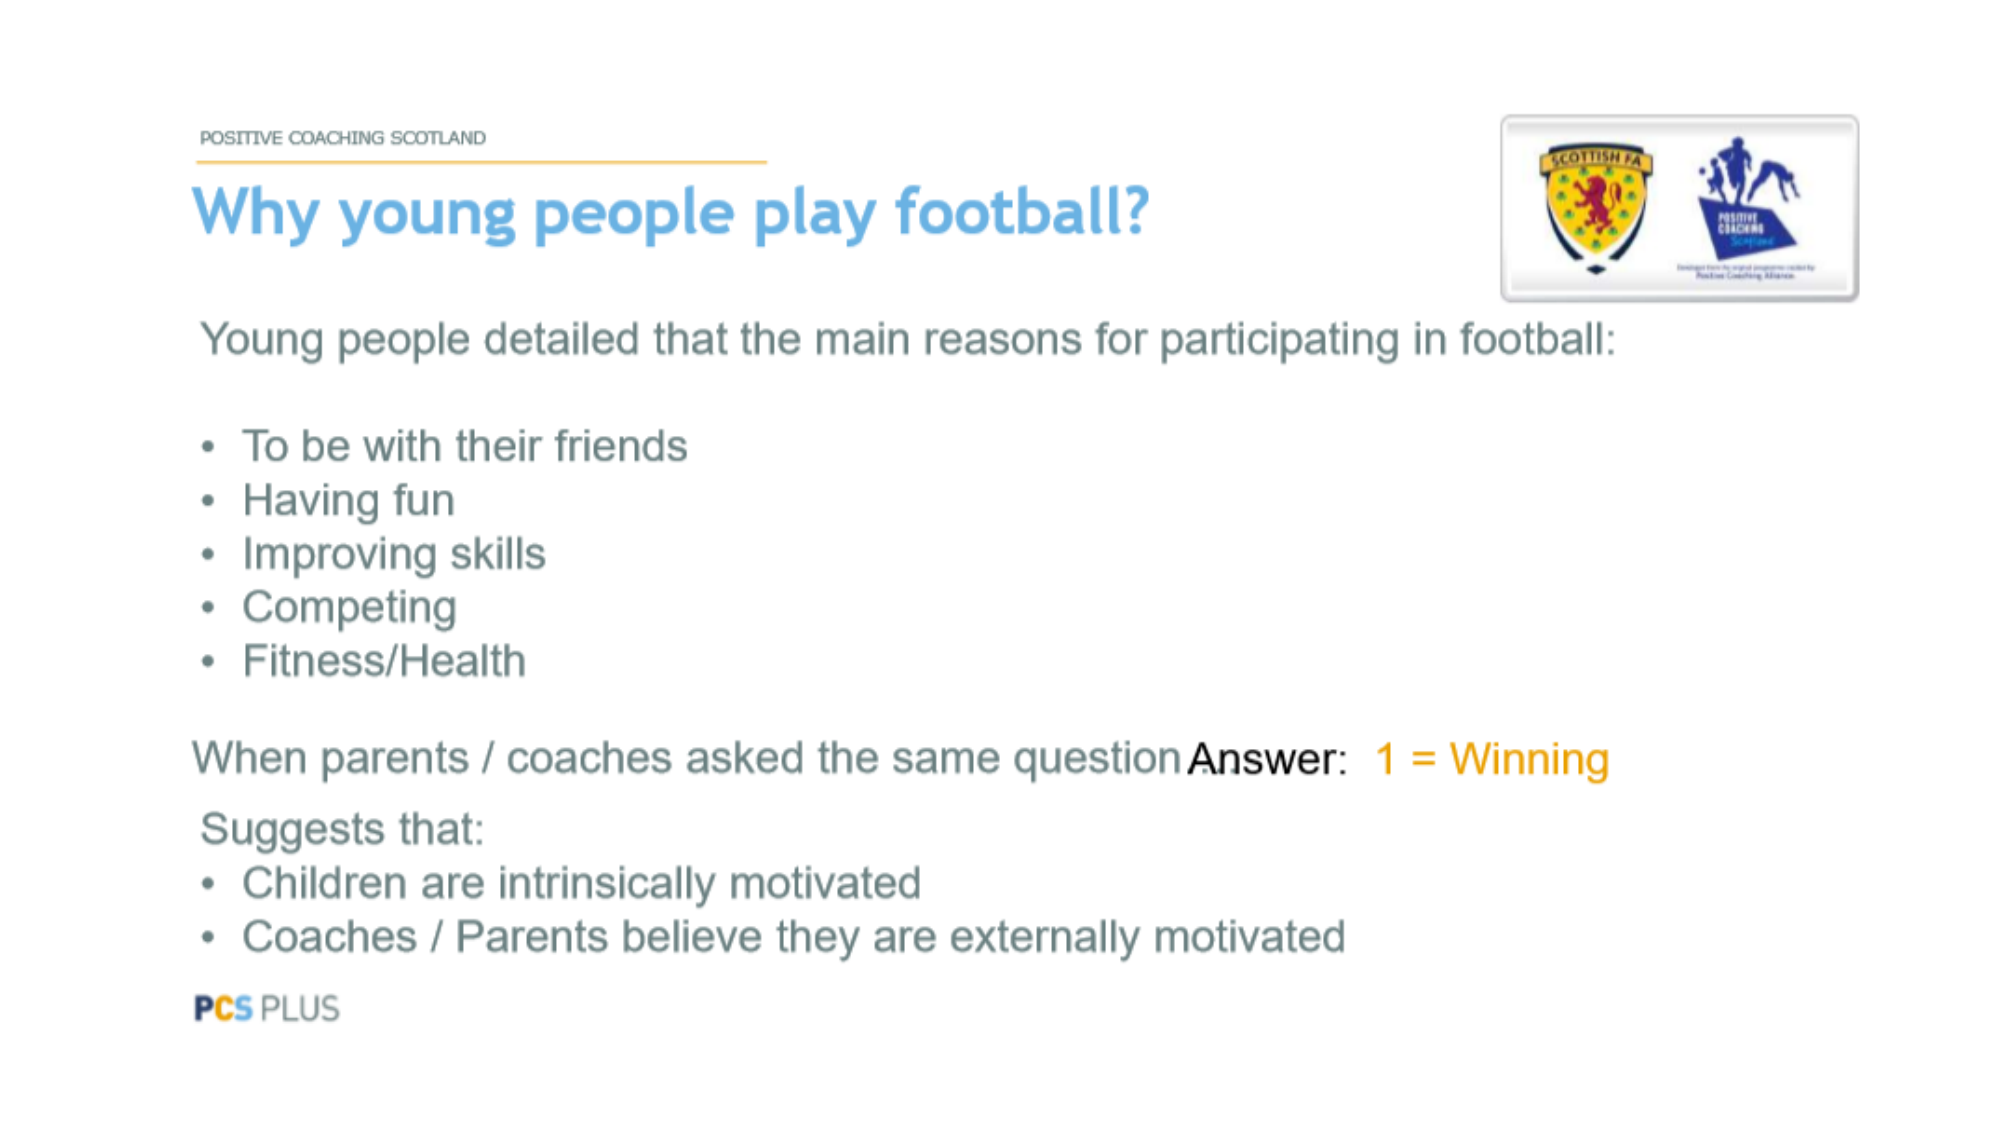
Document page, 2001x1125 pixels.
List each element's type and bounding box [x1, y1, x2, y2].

picture [157, 83, 1887, 1042]
